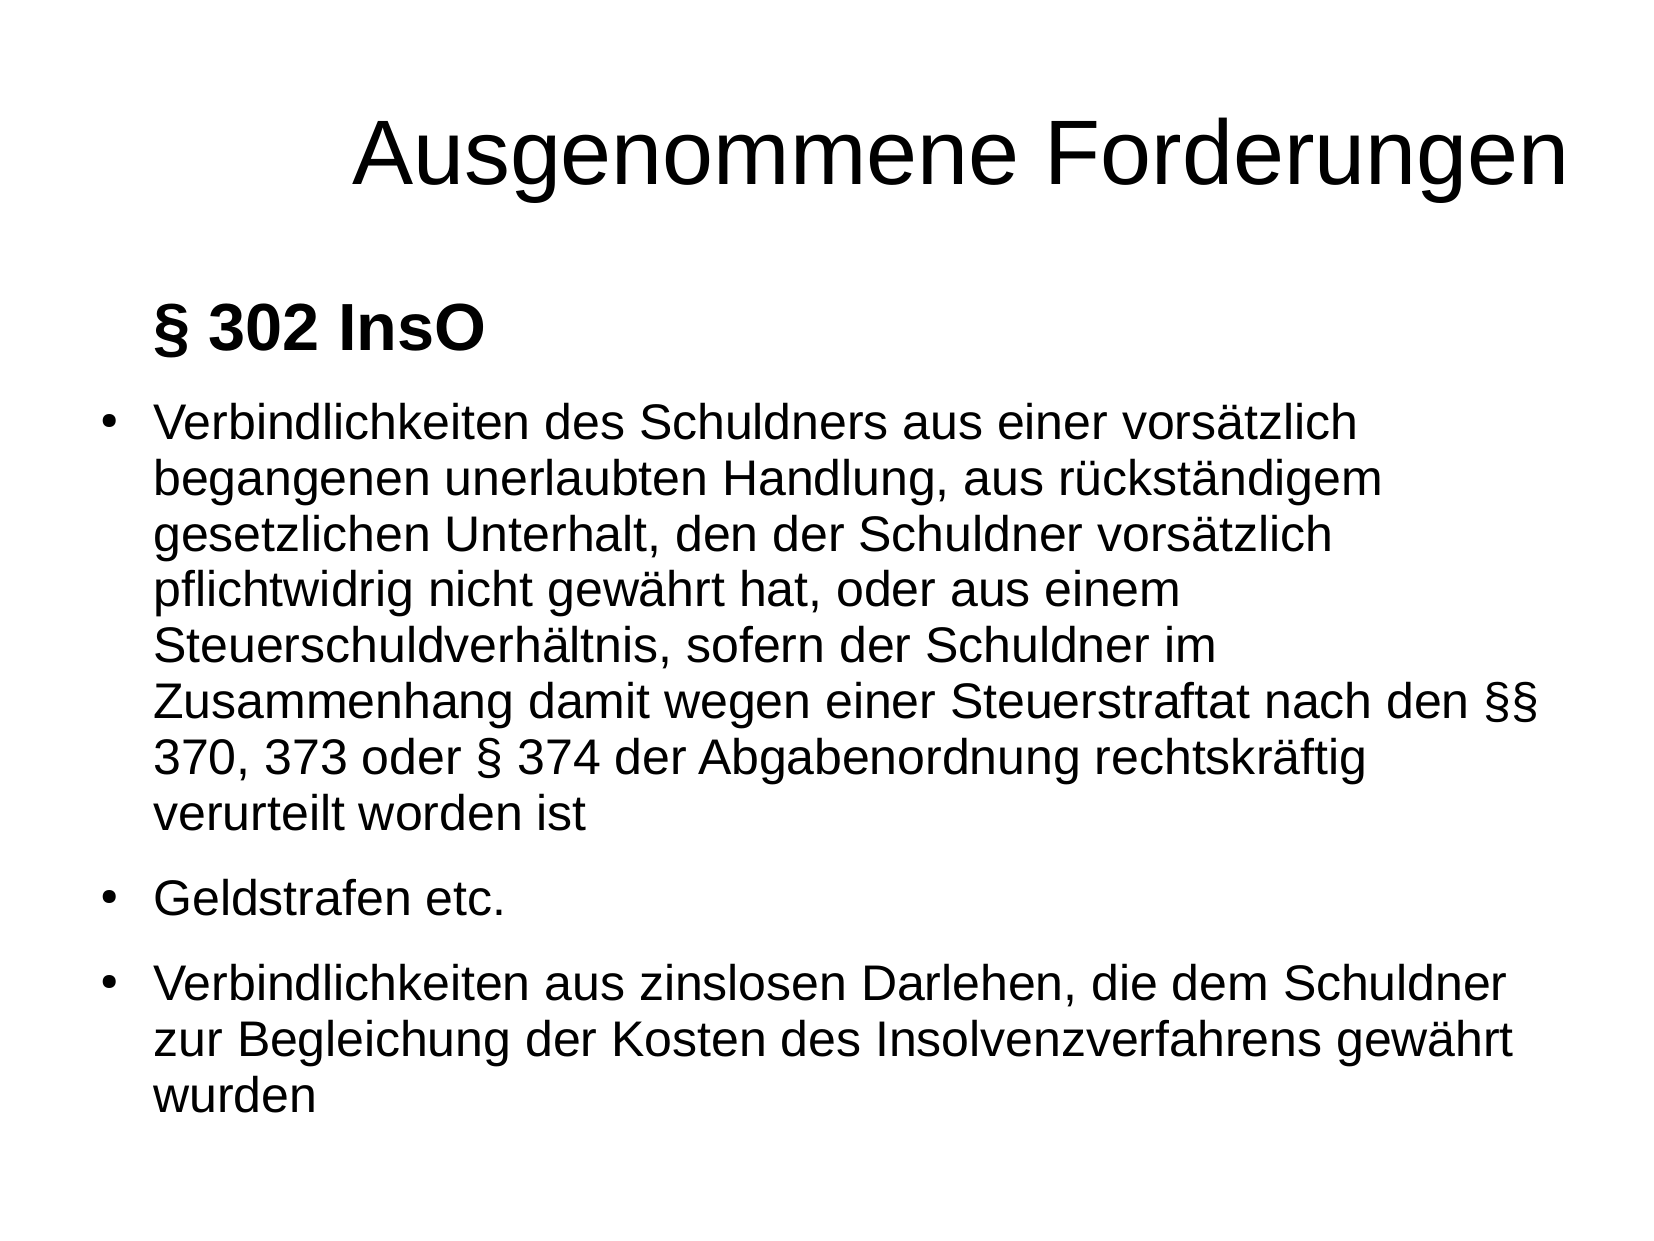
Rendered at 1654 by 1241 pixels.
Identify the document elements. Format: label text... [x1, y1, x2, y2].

title Ausgenommene Forderungen [82, 49, 1571, 257]
list § 302 InsO Verbindlichkeiten des Schuldners aus einer vorsätzlich begangenen unerlaubten Handlung, aus rückständigem gesetzlichen Unterhalt, den der Schuldner vorsätzlich pflichtwidrig nicht gewährt hat, oder aus einem Steuerschuldverhältnis, sofern der Schuldner im Zusammenhang damit wegen einer Steuerstraftat nach den §§ 370, 373 oder § 374 der Abgabenordnung rechtskräftig verurteilt worden ist Geldstrafen etc. Verbindlichkeiten aus zinslosen Darlehen, die dem Schuldner zur Begleichung der Kosten des Insolvenzverfahrens gewährt wurden [82, 290, 1571, 1123]
